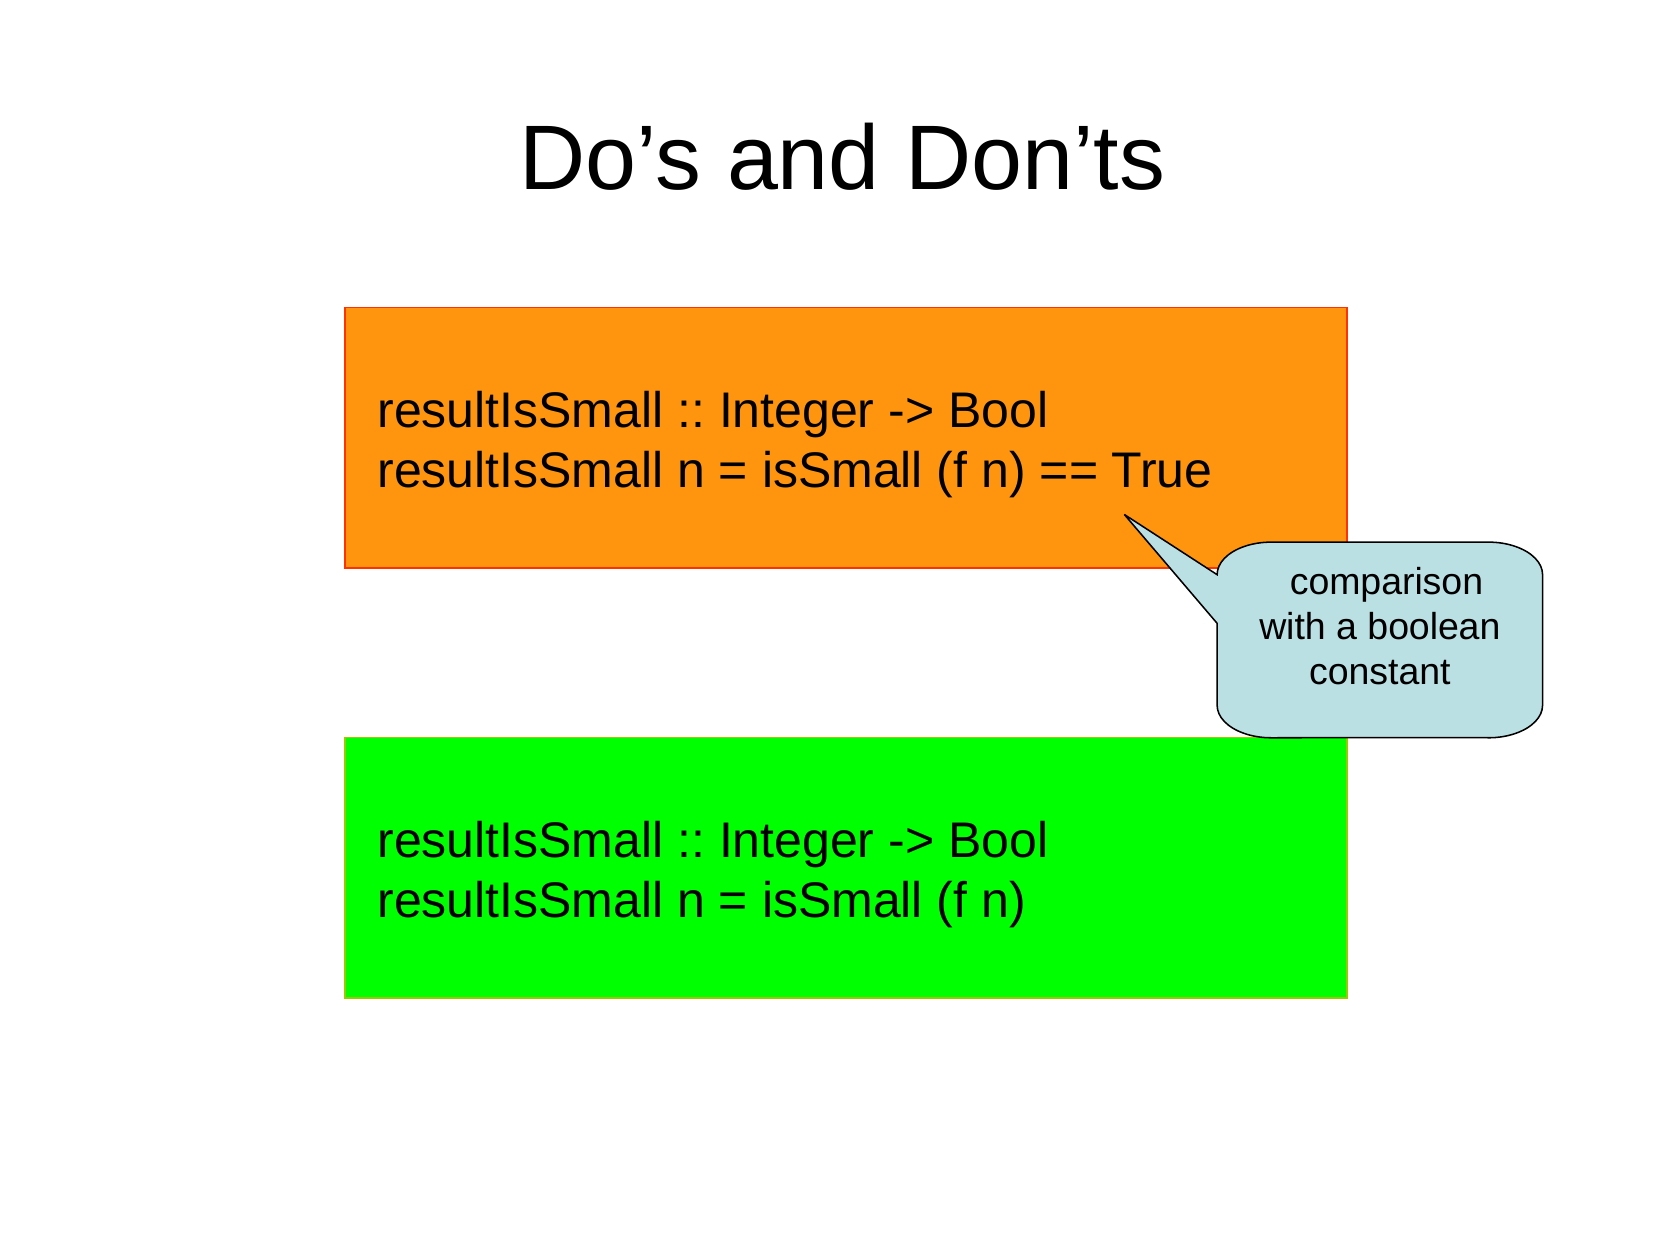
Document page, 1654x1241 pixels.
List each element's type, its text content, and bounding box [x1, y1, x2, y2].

text_box resultIsSmall :: Integer -> Bool resultIsSmall n = isSmall (f n) [344, 737, 1348, 999]
text_box resultIsSmall :: Integer -> Bool resultIsSmall n = isSmall (f n) == True [344, 307, 1348, 569]
text_box comparison with a boolean constant [1124, 514, 1543, 738]
title Do’s and Don’ts [82, 49, 1571, 257]
